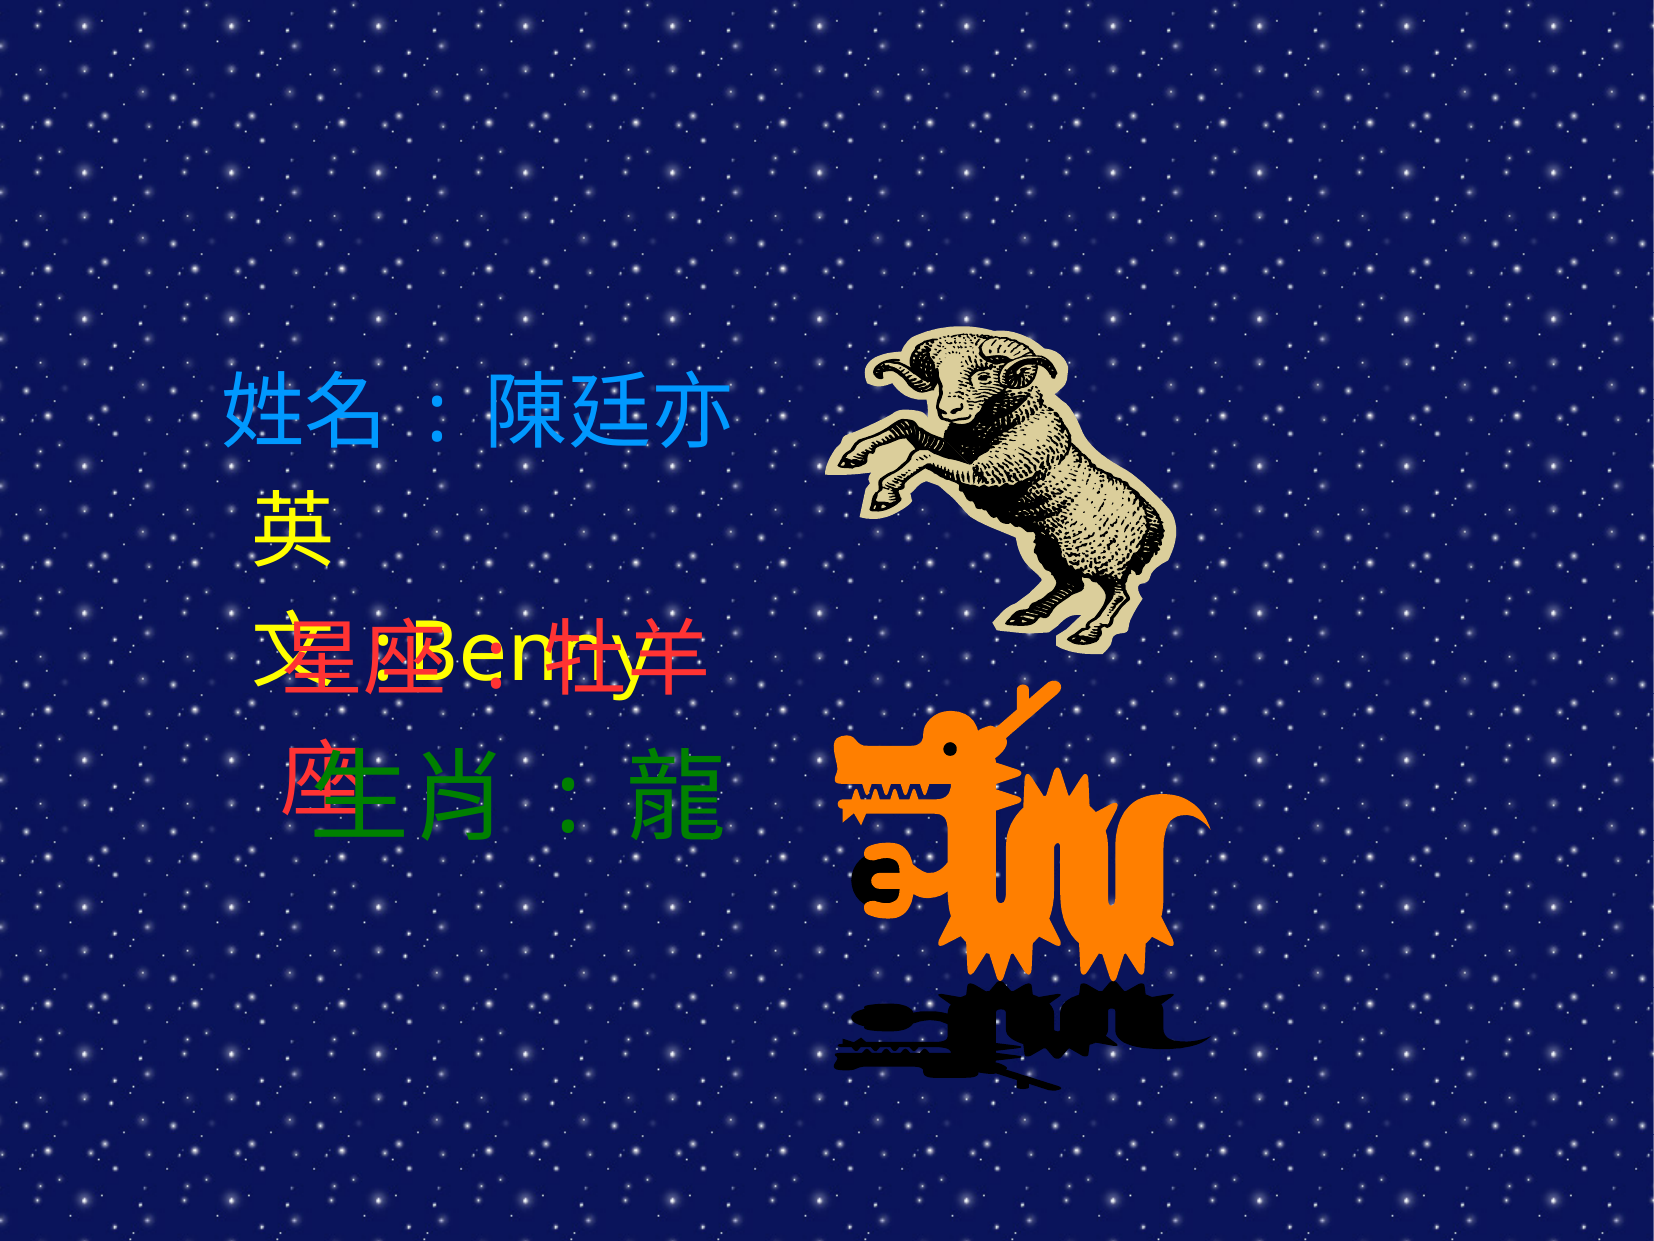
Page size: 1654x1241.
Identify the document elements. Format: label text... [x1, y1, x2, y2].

picture [0, 0, 1654, 1241]
text_box 英文:Benny [236, 456, 709, 571]
text_box 姓名:陳廷亦 [206, 338, 798, 453]
text_box 生肖:龍 [295, 708, 768, 844]
text_box 星座:牡羊座 [265, 584, 798, 699]
